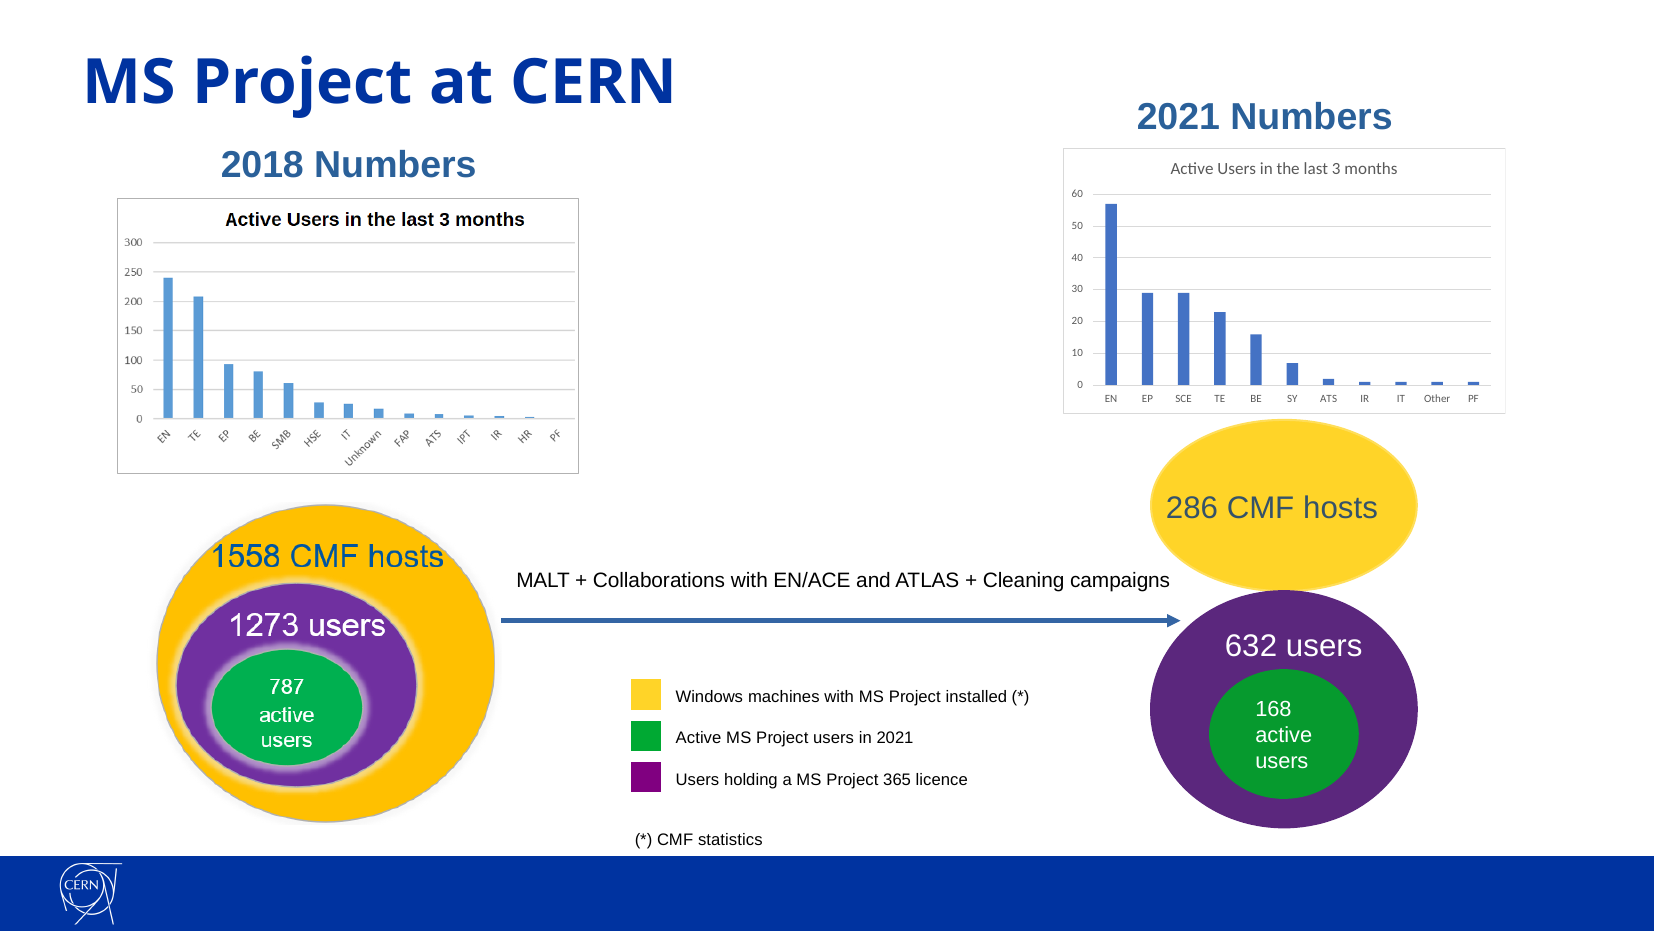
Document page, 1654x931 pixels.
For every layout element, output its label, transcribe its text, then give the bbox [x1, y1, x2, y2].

text_box Active MS Project users in 2021 [660, 733, 1081, 774]
picture [56, 859, 127, 928]
text_box 168 active users [1210, 671, 1358, 798]
title MS Project at CERN [82, 37, 1571, 193]
text_box Users holding a MS Project 365 licence [660, 774, 1016, 797]
text_box [1156, 419, 1412, 482]
text_box [631, 721, 660, 751]
text_box [1151, 533, 1417, 828]
text_box 632 users [1210, 620, 1476, 671]
text_box 2021 Numbers [1122, 88, 1477, 146]
text_box (*) CMF statistics [620, 822, 1182, 857]
picture [1063, 148, 1506, 414]
text_box 286 CMF hosts [1151, 482, 1417, 533]
text_box 2018 Numbers [206, 136, 561, 193]
text_box MALT + Collaborations with EN/ACE and ATLAS + Cleaning campaigns [501, 561, 1211, 600]
text_box [631, 679, 660, 710]
picture [119, 502, 502, 825]
text_box [631, 762, 660, 792]
picture [117, 198, 579, 474]
text_box Windows machines with MS Project installed (*) [660, 679, 1081, 733]
